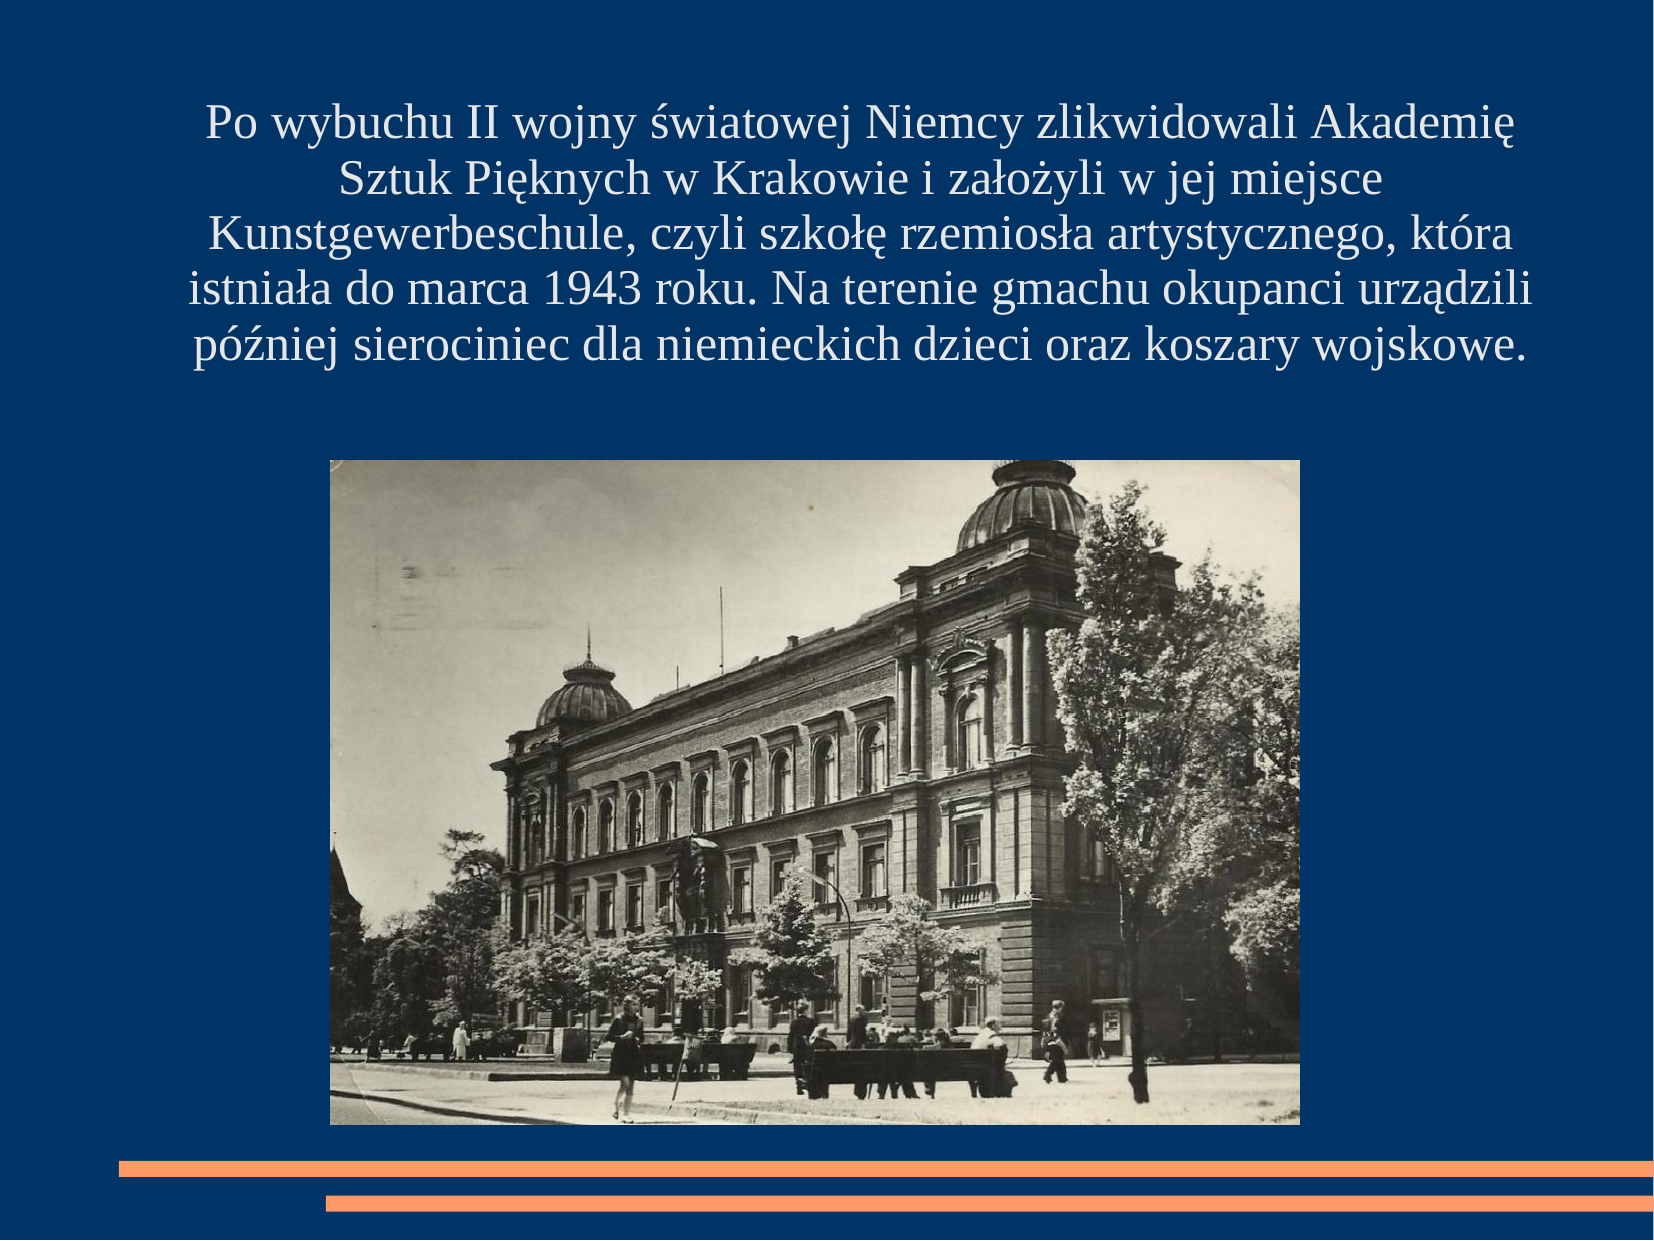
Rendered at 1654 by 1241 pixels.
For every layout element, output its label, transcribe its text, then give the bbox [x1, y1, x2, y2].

picture [330, 460, 1300, 1125]
list Po wybuchu II wojny światowej Niemcy zlikwidowali Akademię Sztuk Pięknych w Krakowie i założyli w jej miejsce Kunstgewerbeschule, czyli szkołę rzemiosła artystycznego, która istniała do marca 1943 roku. Na terenie gmachu okupanci urządzili później sierociniec dla niemieckich dzieci oraz koszary wojskowe. [106, 94, 1546, 905]
